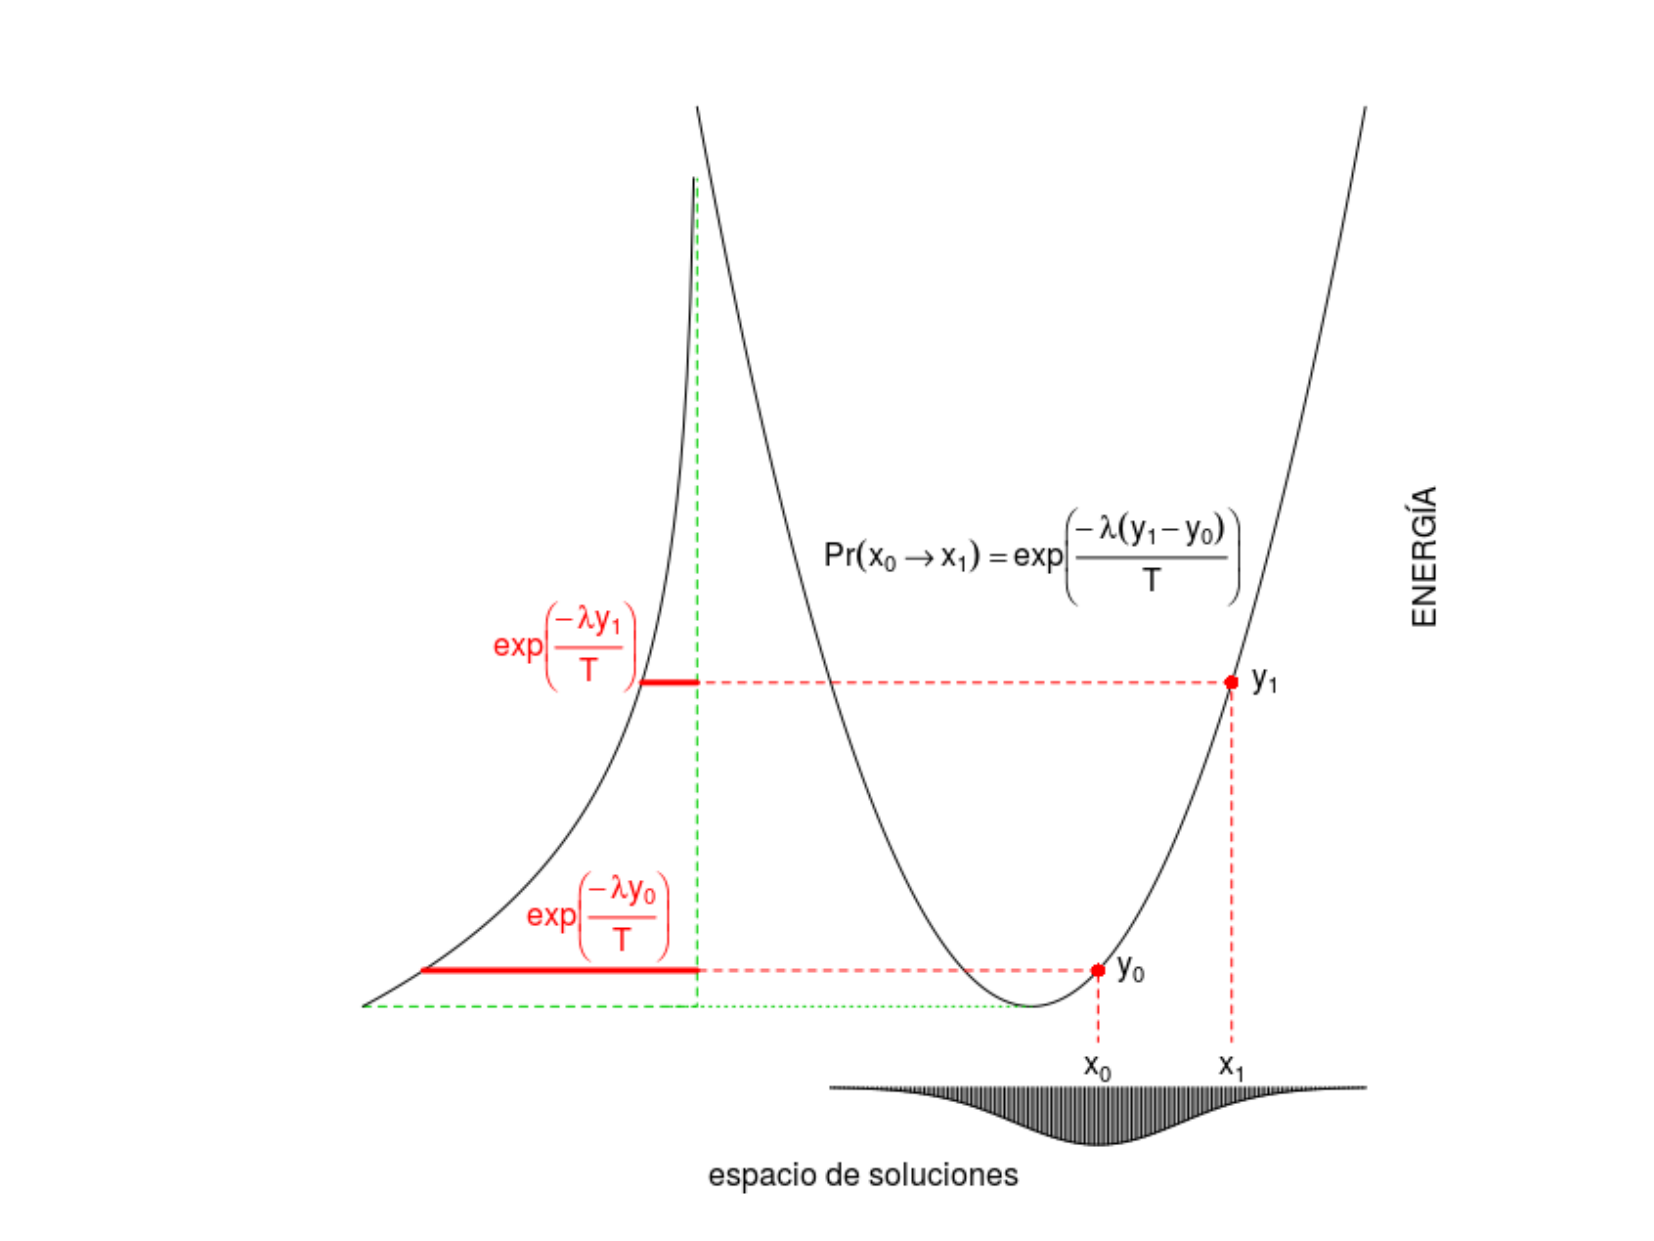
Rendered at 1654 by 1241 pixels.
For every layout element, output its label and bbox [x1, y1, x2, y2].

picture [169, 0, 1485, 1235]
